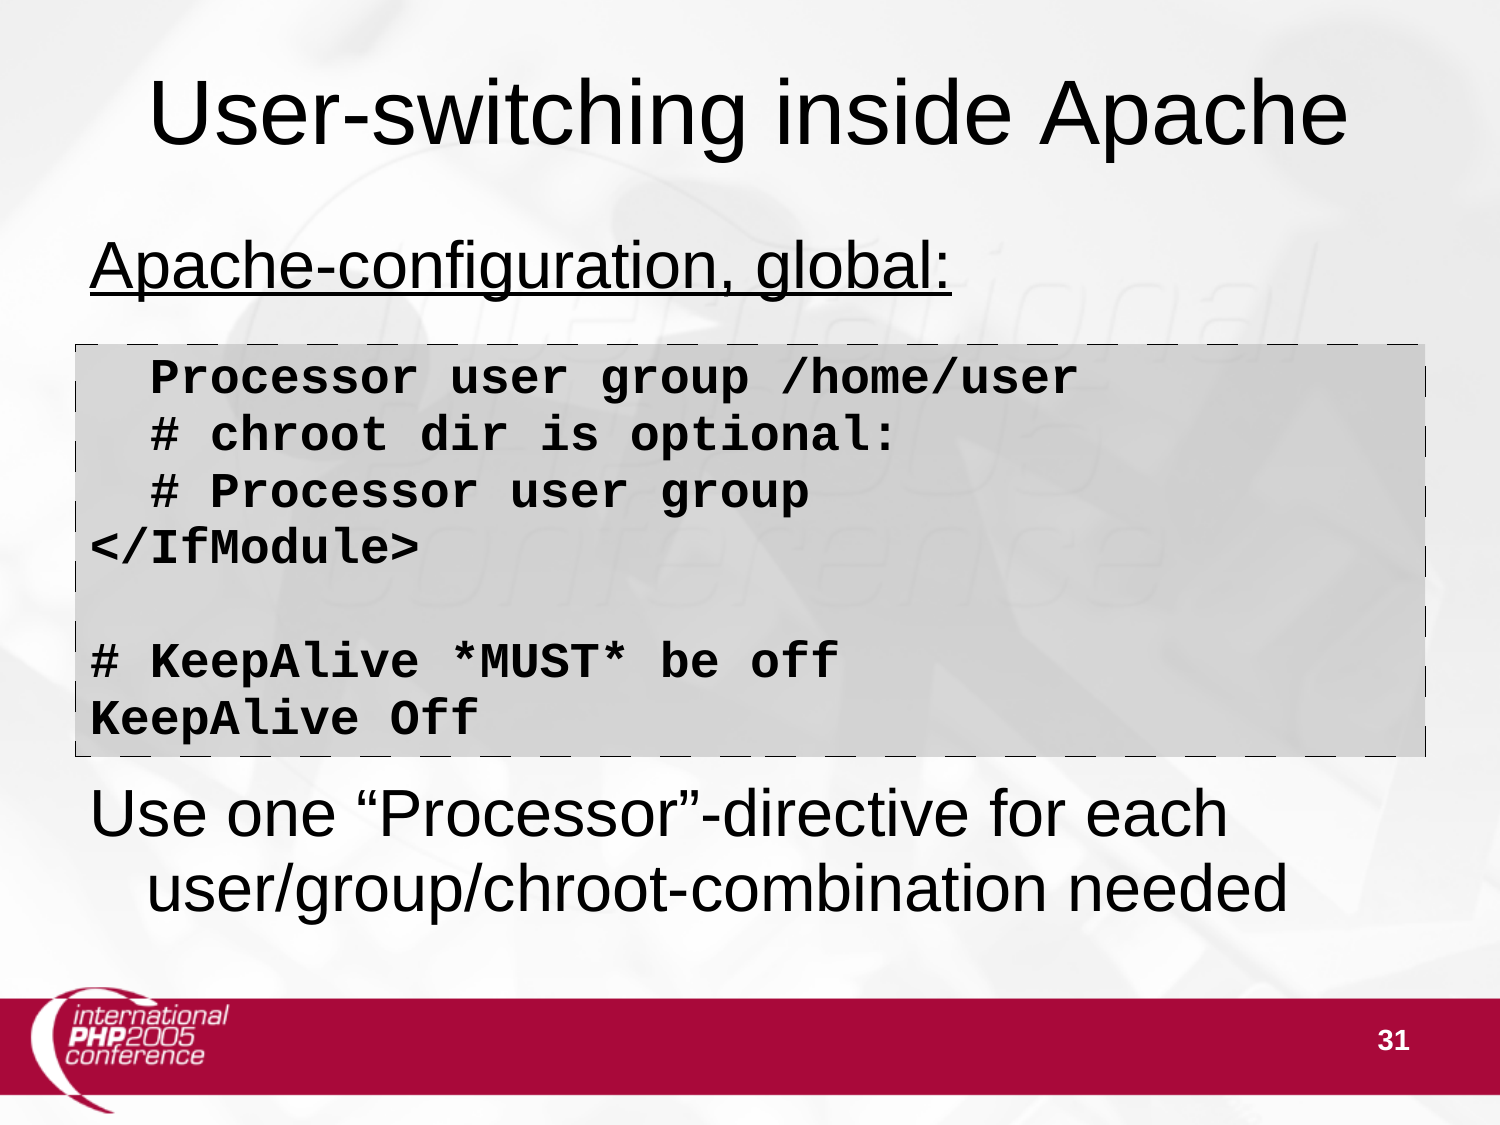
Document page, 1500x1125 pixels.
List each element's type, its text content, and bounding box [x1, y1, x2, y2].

list Apache-configuration, global: Use one “Processor”-directive for each user/group/chroot-combination needed [75, 220, 1426, 344]
list Apache-configuration, global: Use one “Processor”-directive for each user/group/chroot-combination needed [75, 757, 1426, 977]
list Processor user group /home/user # chroot dir is optional: # Processor user group </IfModule> # KeepAlive *MUST* be off KeepAlive Off [75, 344, 1426, 757]
picture [0, 0, 1500, 1125]
title User-switching inside Apache [75, 18, 1426, 207]
